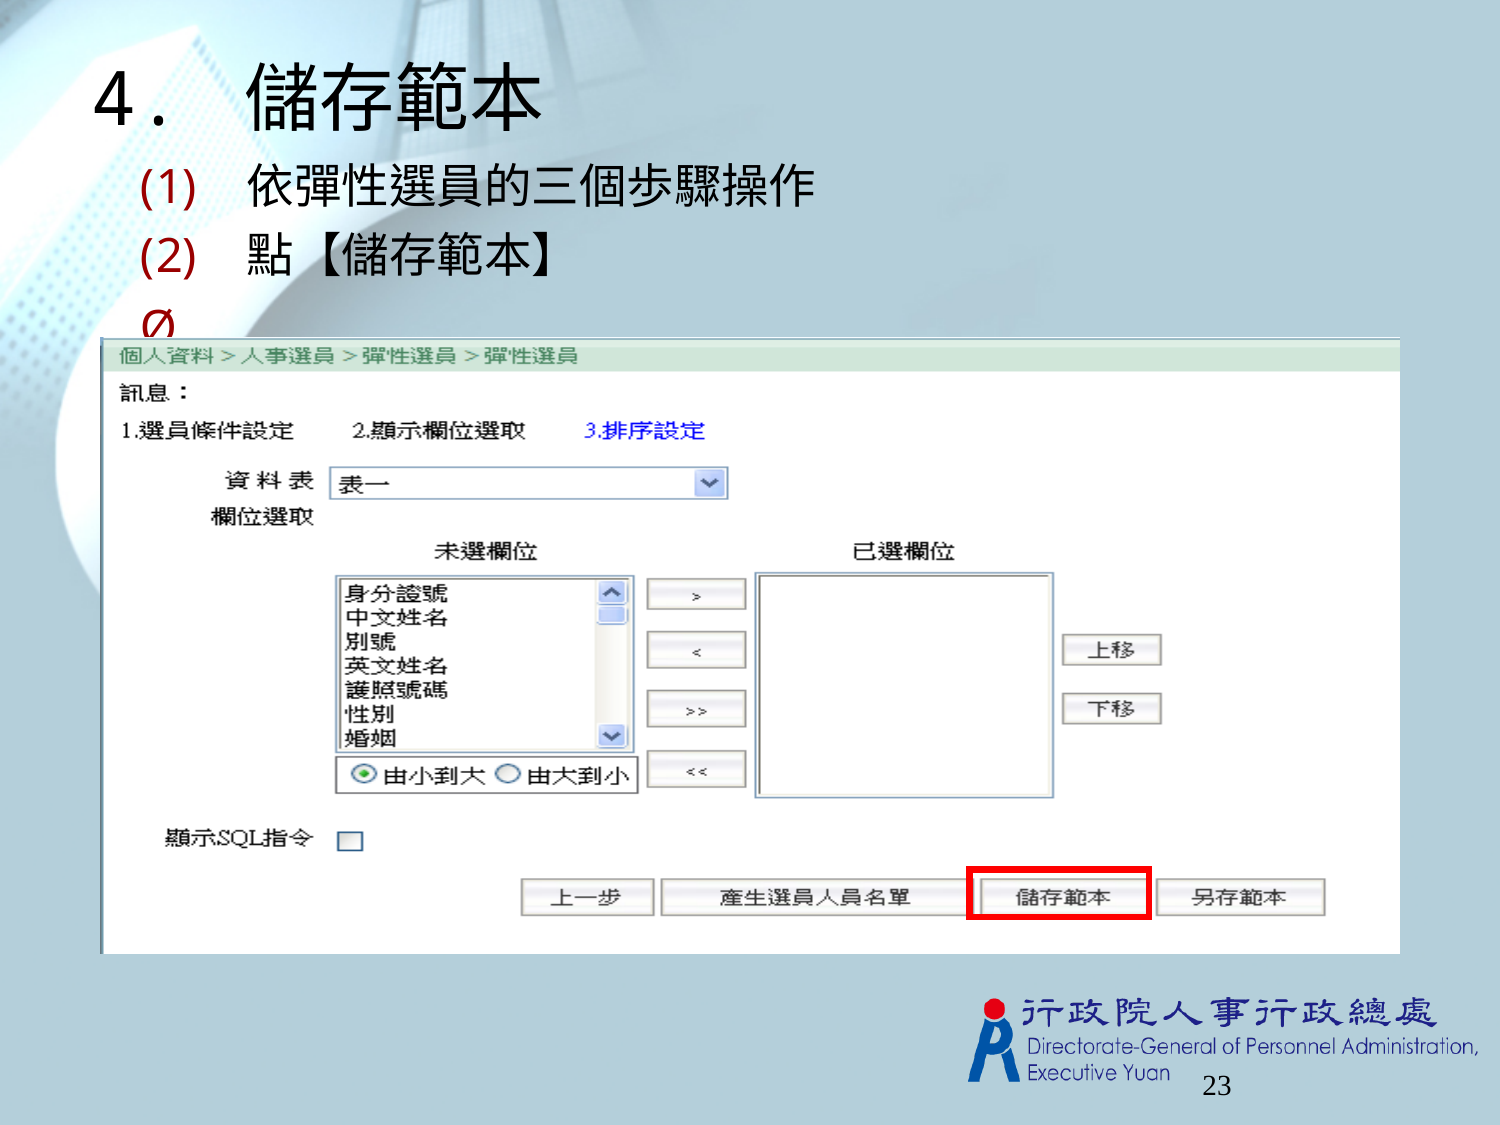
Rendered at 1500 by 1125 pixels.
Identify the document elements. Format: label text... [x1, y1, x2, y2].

text_box [1187, 1058, 1500, 1125]
list 依彈性選員的三個歩驟操作 點【儲存範本】 [124, 148, 1400, 291]
picture [100, 338, 1400, 954]
title 4. 儲存範本 [76, 42, 1317, 149]
